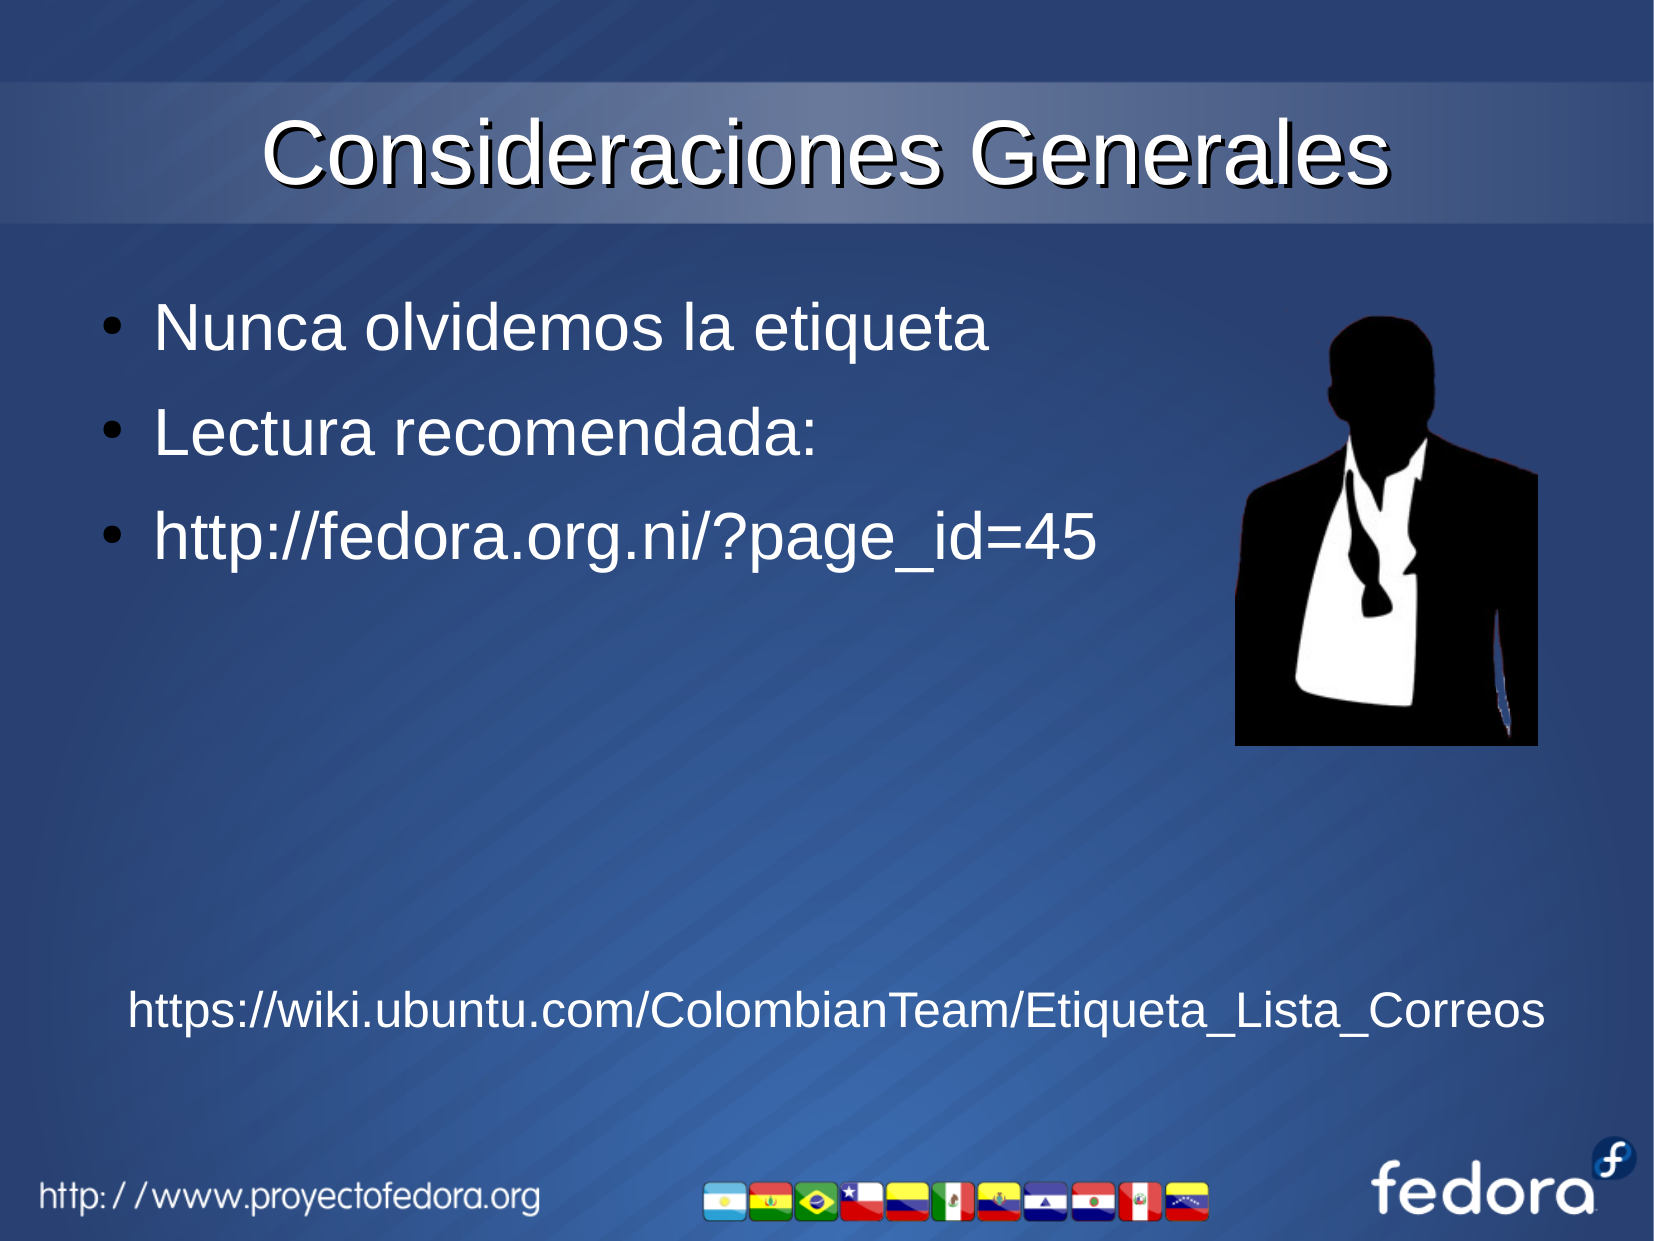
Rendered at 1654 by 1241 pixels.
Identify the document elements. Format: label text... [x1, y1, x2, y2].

text_box https://wiki.ubuntu.com/ColombianTeam/Etiqueta_Lista_Correos [112, 975, 1558, 1052]
list Nunca olvidemos la etiqueta Lectura recomendada: http://fedora.org.ni/?page_id=45 [82, 290, 1571, 744]
title Consideraciones Generales [82, 56, 1571, 250]
picture [0, 0, 1654, 1241]
